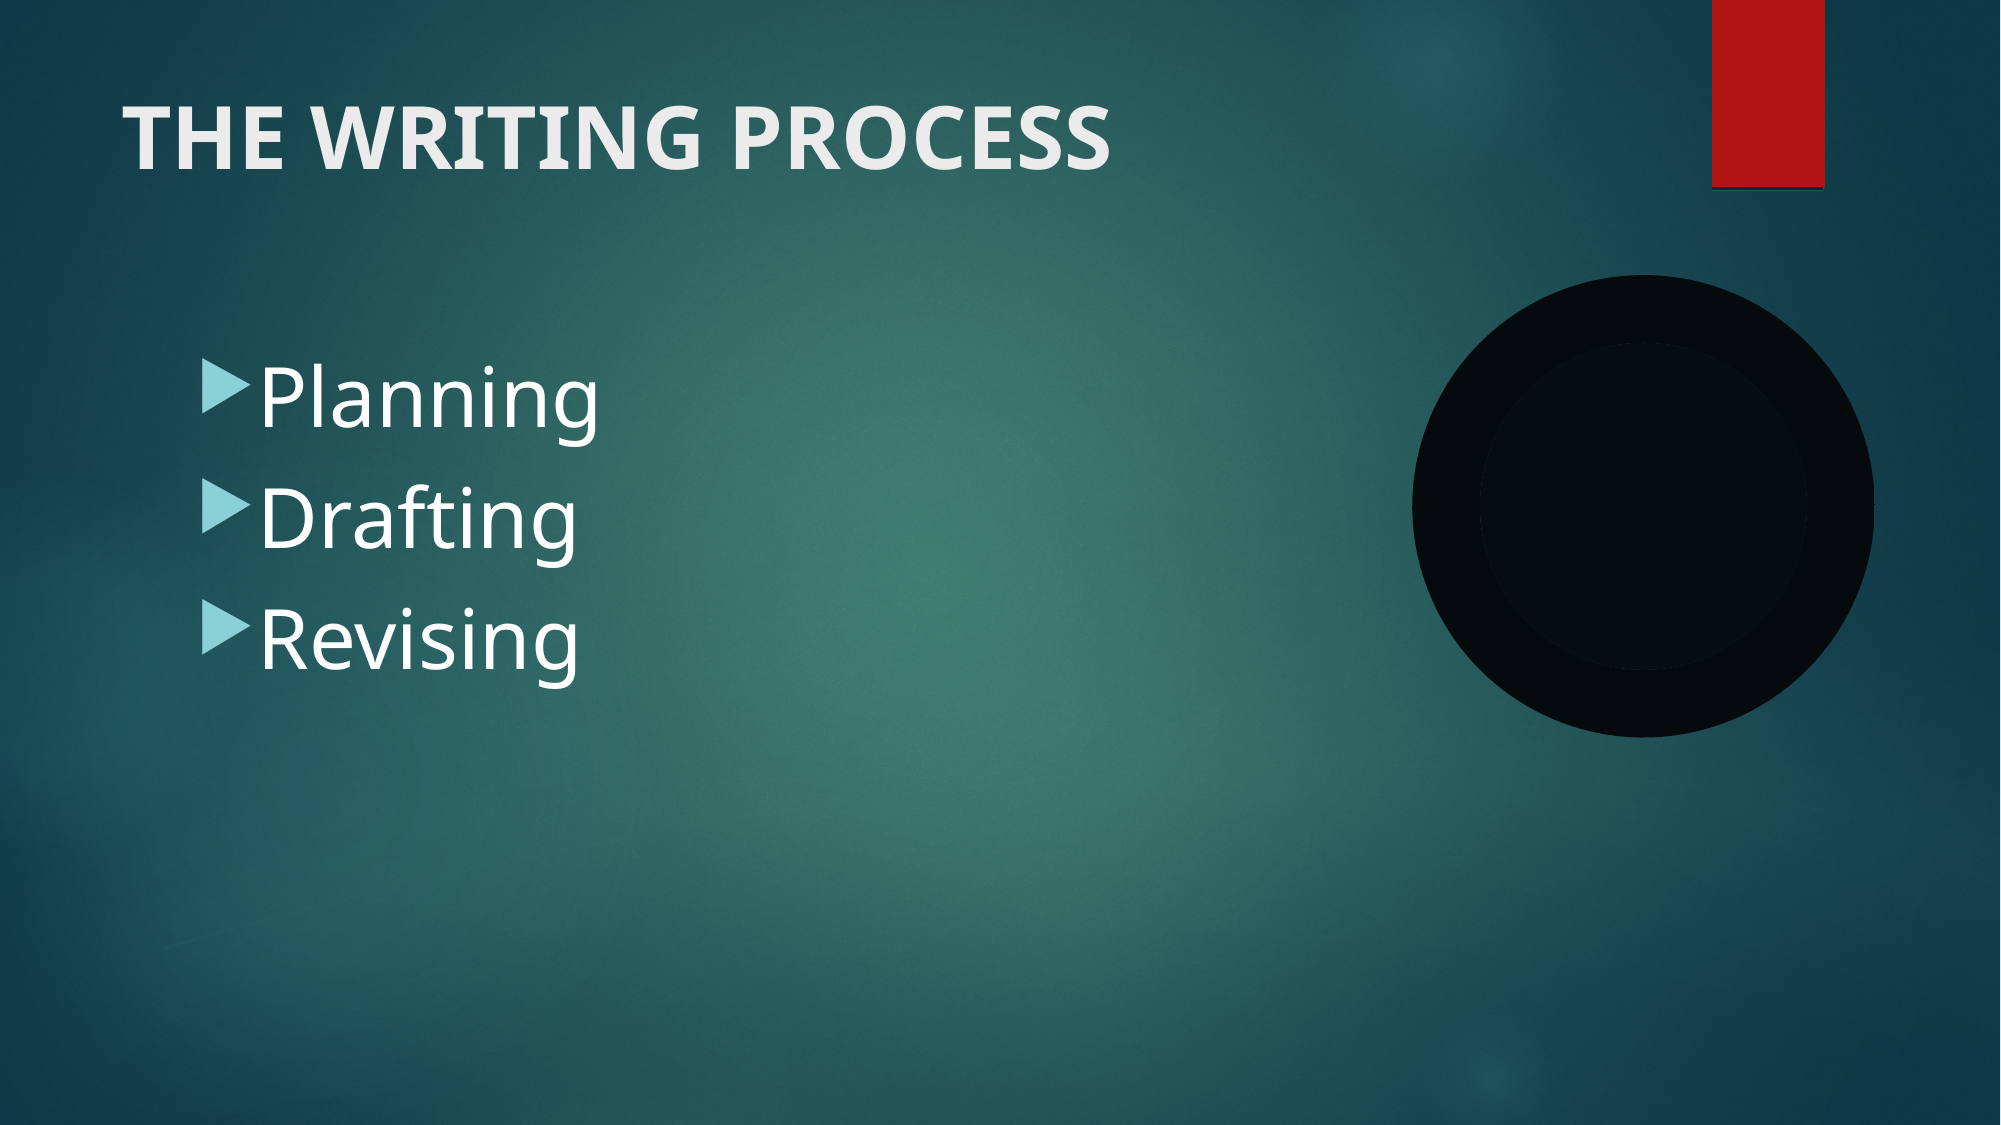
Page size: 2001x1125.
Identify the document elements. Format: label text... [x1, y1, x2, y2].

title THE WRITING PROCESS [106, 74, 1649, 305]
list Planning Drafting Revising [181, 336, 1649, 1026]
